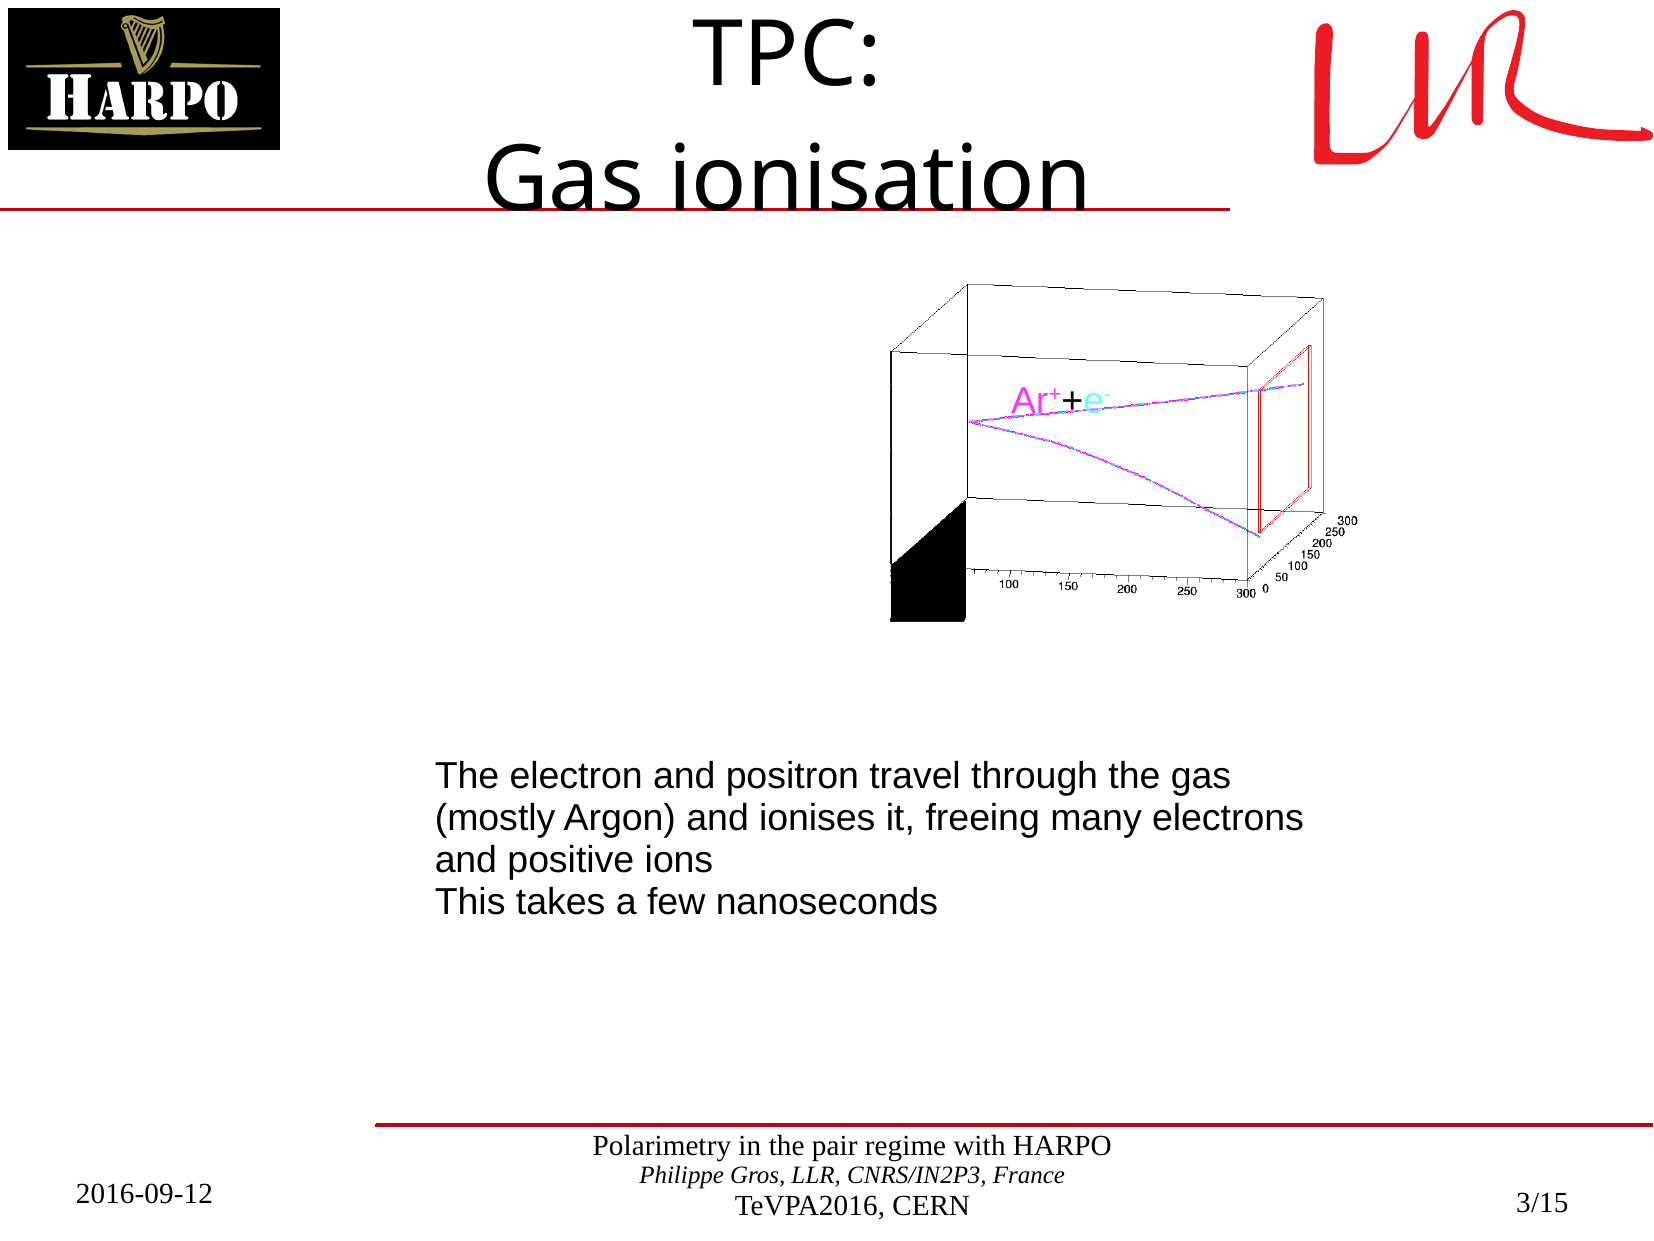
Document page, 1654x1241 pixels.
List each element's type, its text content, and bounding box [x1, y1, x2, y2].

picture [1314, 10, 1653, 165]
text_box Ar++e- [996, 372, 1465, 430]
title TPC: Gas ionisation [284, 2, 1290, 223]
picture [8, 8, 280, 150]
text_box [272, 247, 1362, 1002]
picture [264, 239, 1388, 1010]
text_box The electron and positron travel through the gas (mostly Argon) and ionises it, freeing many electrons and positive ions This takes a few nanoseconds [419, 746, 1331, 930]
